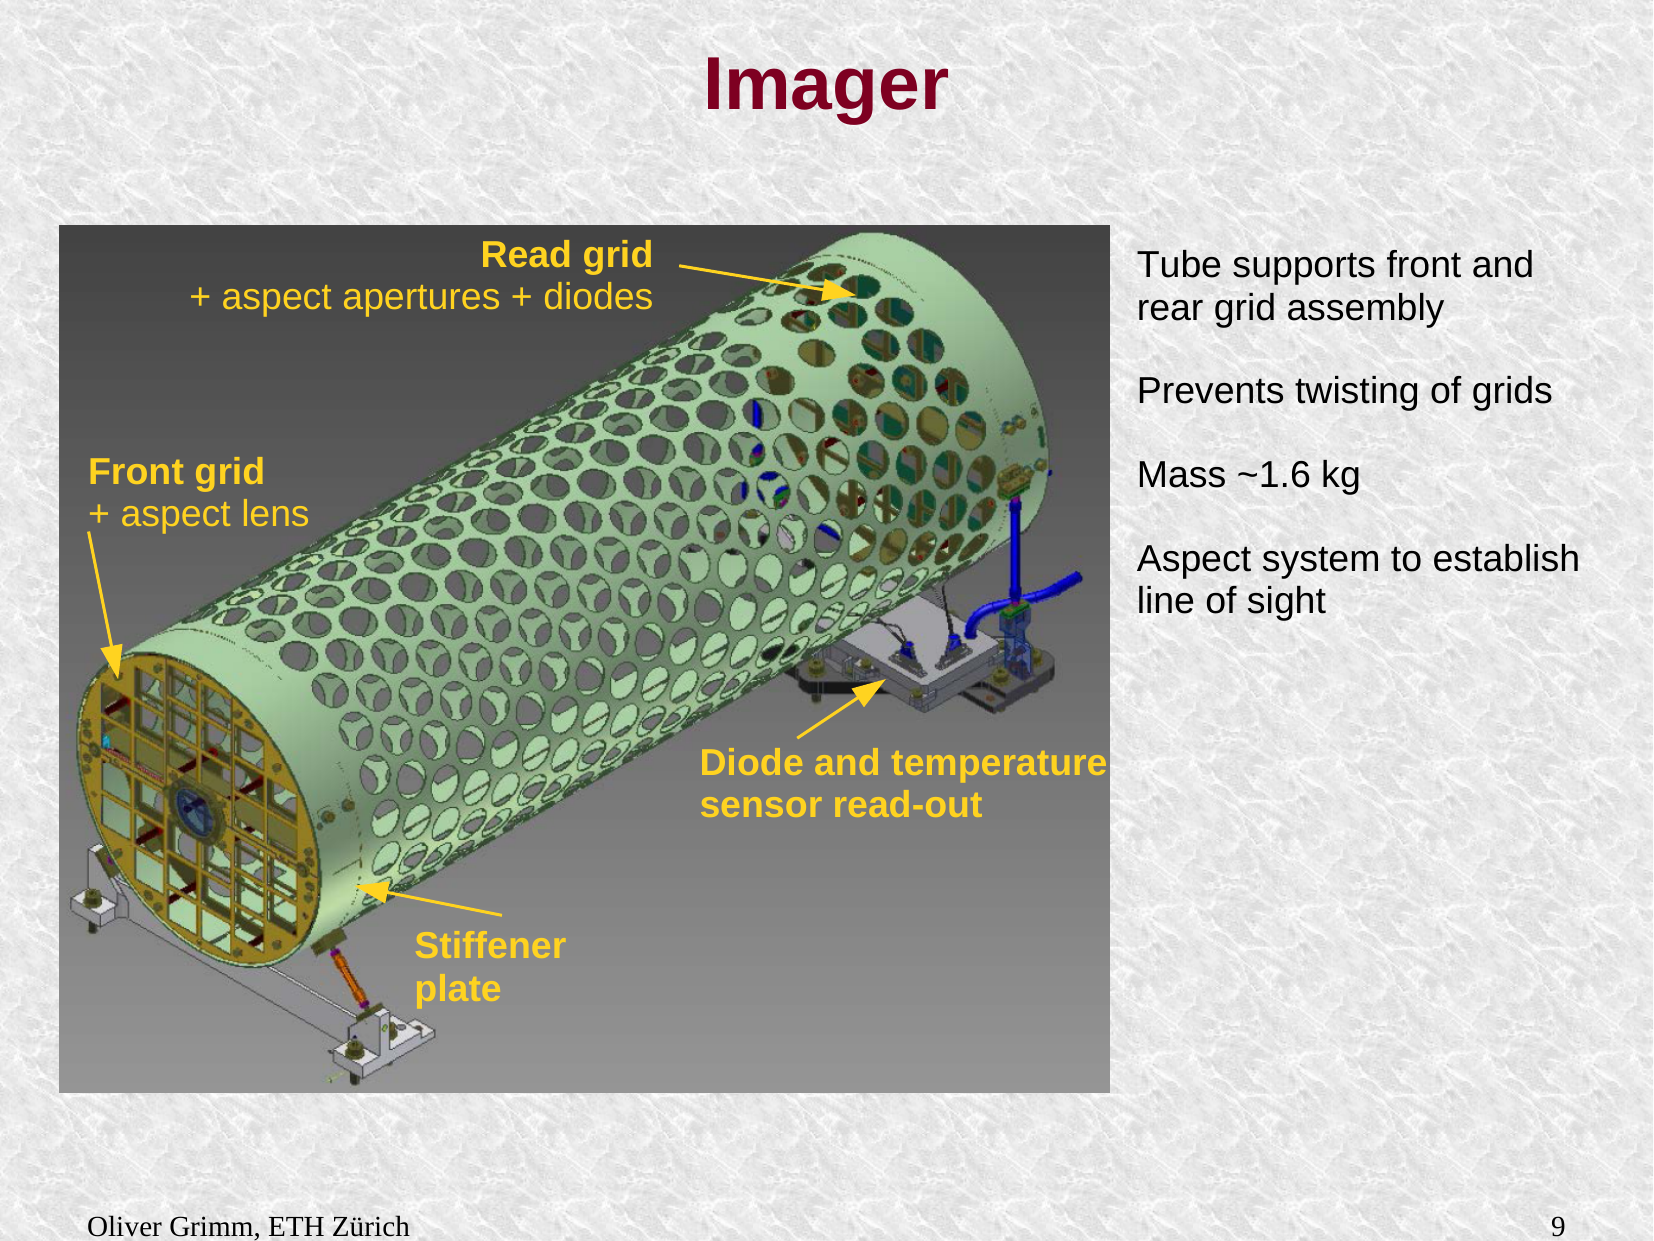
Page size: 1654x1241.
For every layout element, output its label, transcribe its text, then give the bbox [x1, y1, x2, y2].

text_box Front grid + aspect lens [73, 442, 325, 542]
text_box Stiffener plate [399, 917, 582, 1017]
picture [0, 0, 1654, 1241]
text_box Read grid + aspect apertures + diodes [174, 226, 669, 325]
title Imager [0, 27, 1653, 141]
text_box Tube supports front and rear grid assembly Prevents twisting of grids Mass ~1.6 kg Aspect system to establish line of sight [1122, 236, 1595, 630]
text_box Diode and temperature sensor read-out [684, 733, 1123, 833]
